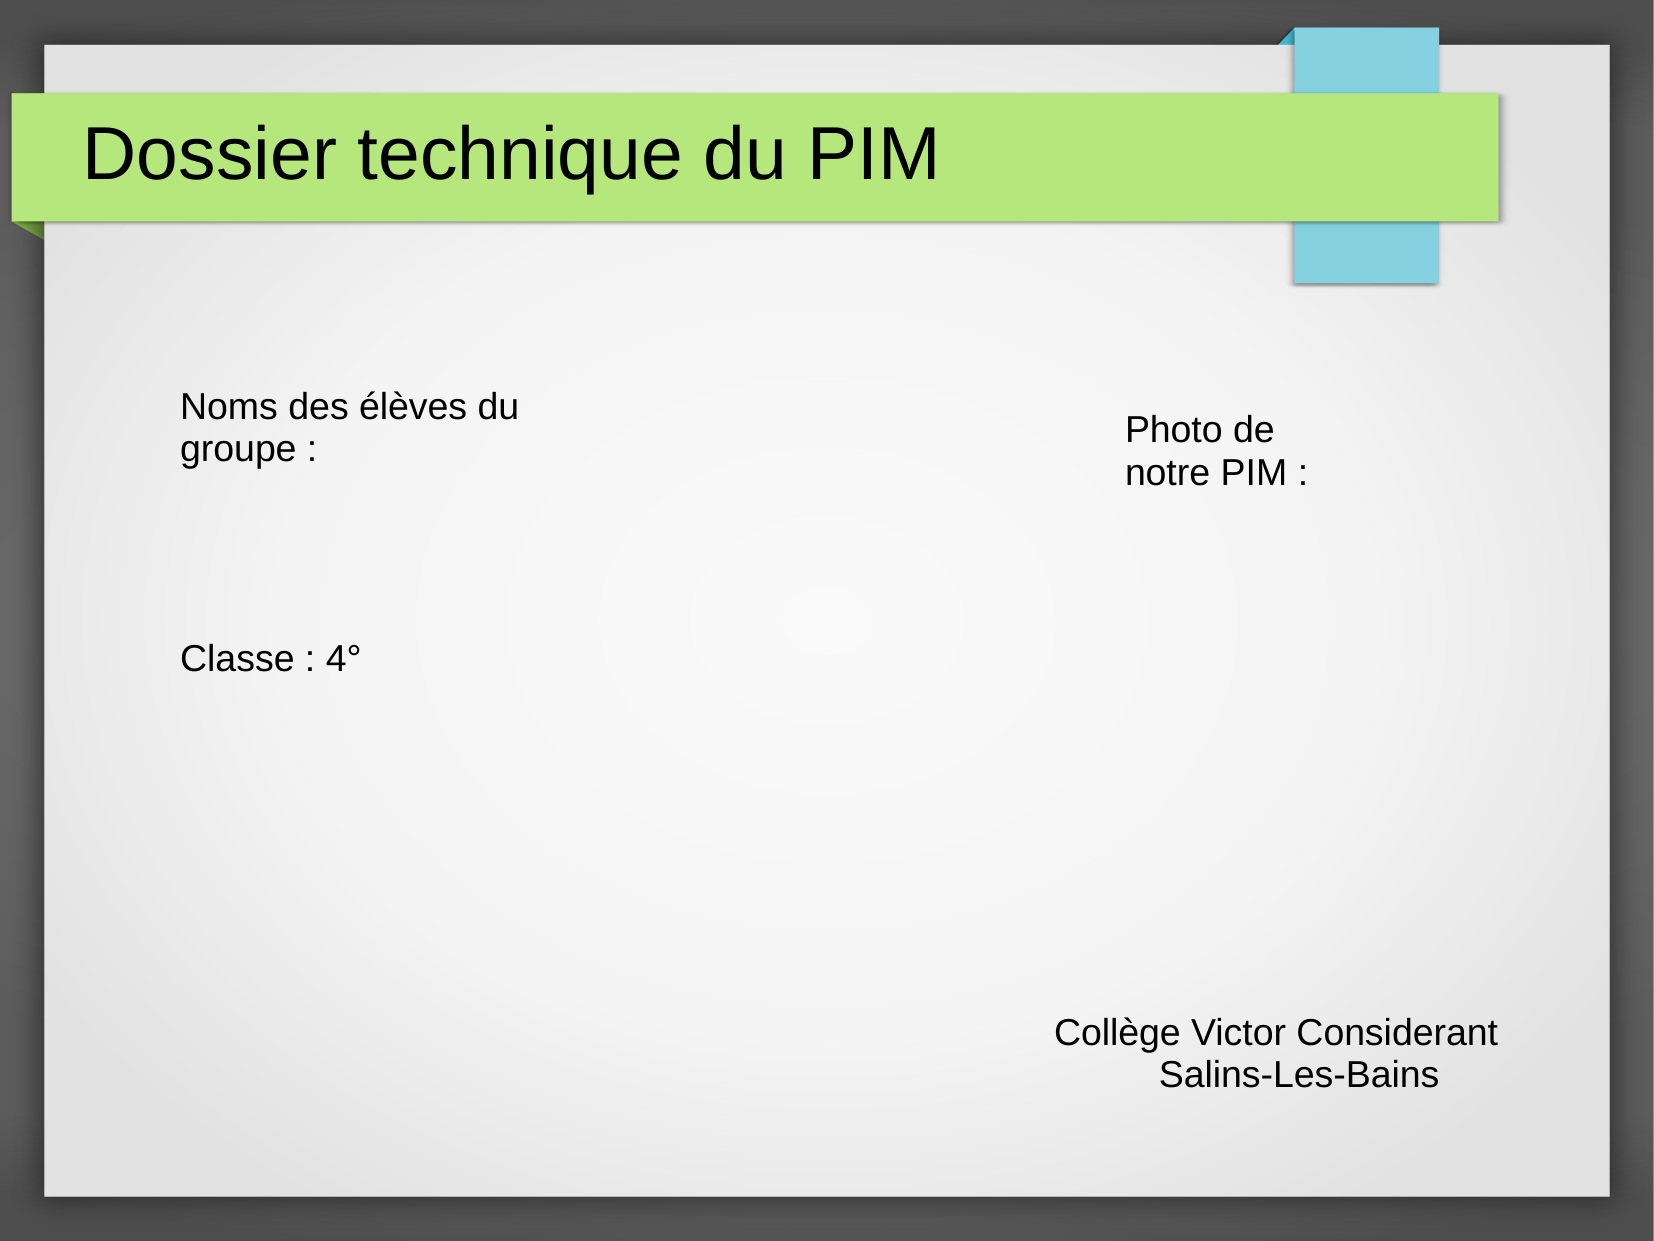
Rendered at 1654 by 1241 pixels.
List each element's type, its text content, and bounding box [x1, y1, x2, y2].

text_box Noms des élèves du groupe : Classe : 4° [165, 377, 567, 863]
text_box Collège Victor Considerant Salins-Les-Bains [1039, 1003, 1560, 1145]
text_box Photo de notre PIM : [1110, 401, 1359, 501]
picture [0, 0, 1654, 1241]
title Dossier technique du PIM [82, 94, 1264, 213]
